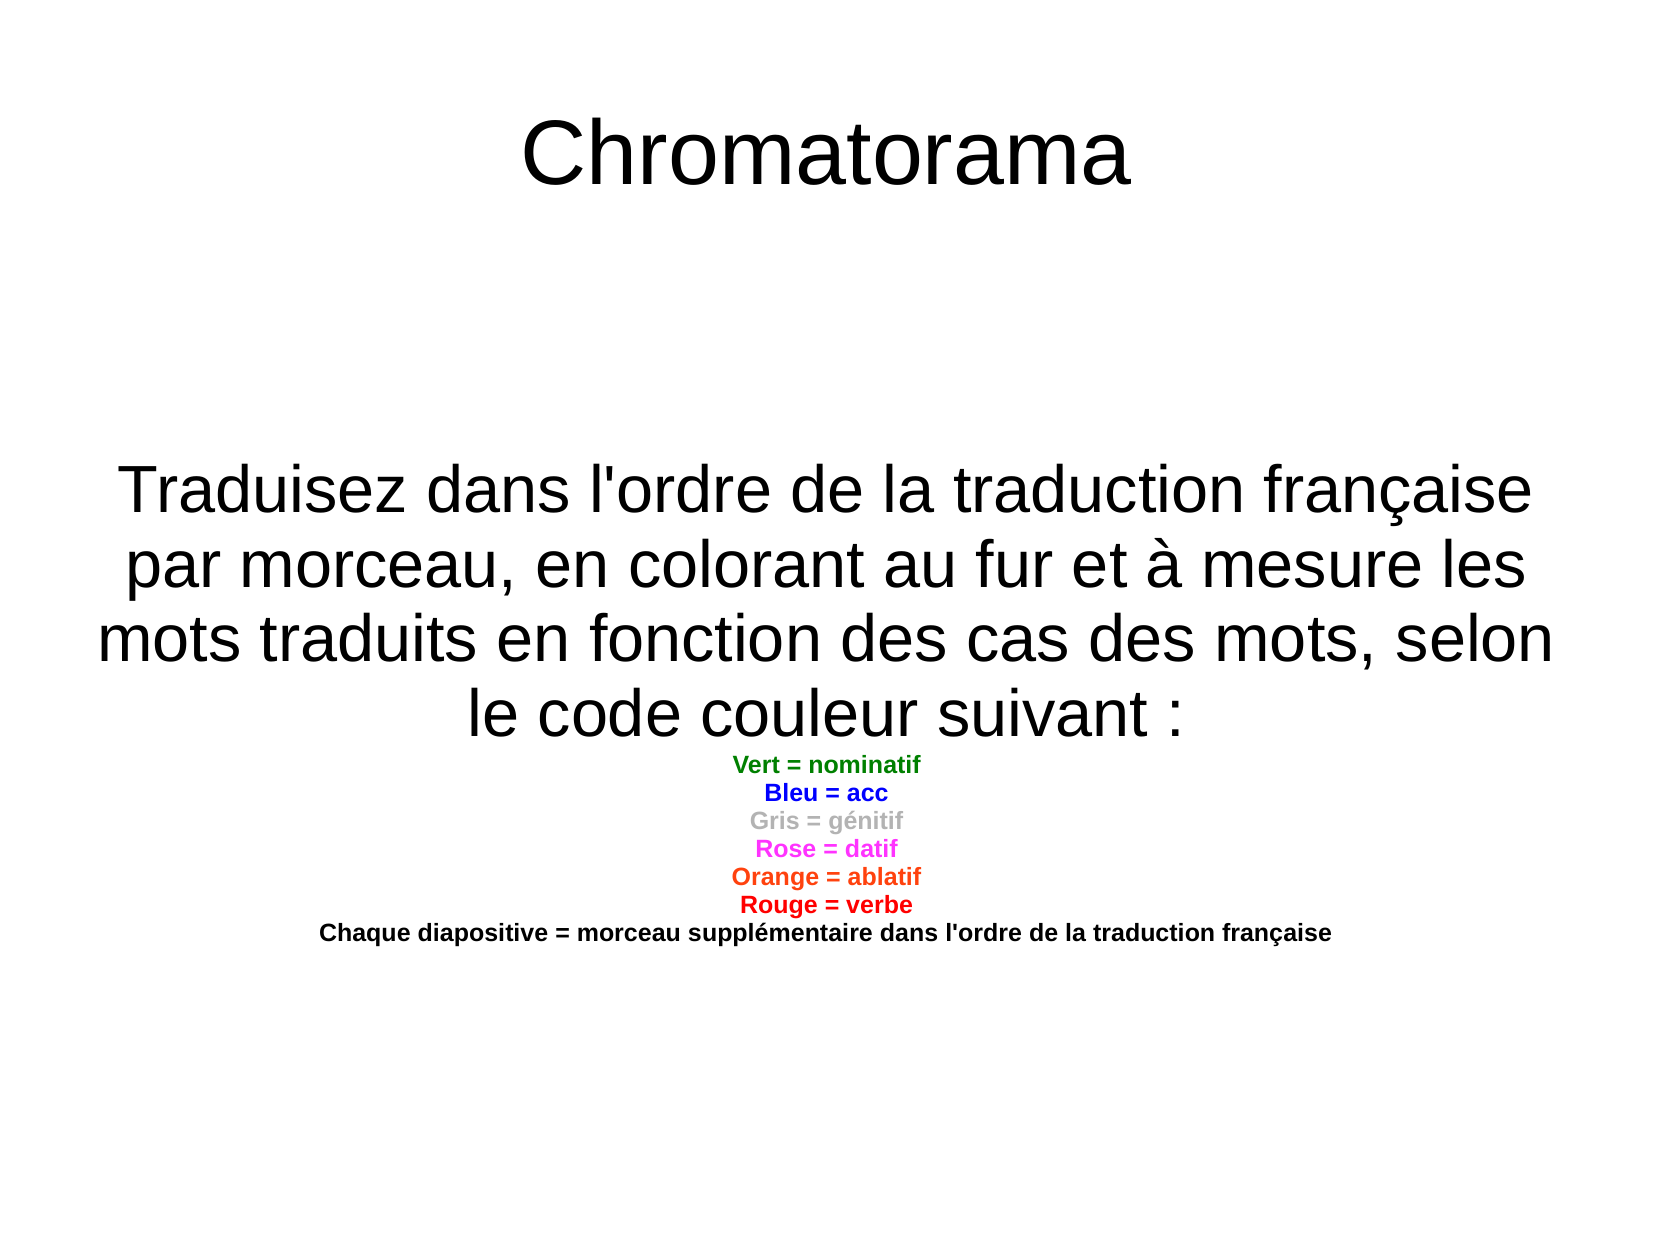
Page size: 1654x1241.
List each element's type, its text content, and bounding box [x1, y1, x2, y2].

title Chromatorama [82, 49, 1571, 257]
subtitle Traduisez dans l'ordre de la traduction française par morceau, en colorant au fur et à mesure les mots traduits en fonction des cas des mots, selon le code couleur suivant : Vert = nominatif Bleu = acc Gris = génitif Rose = datif Orange = ablatif Rouge = verbe Chaque diapositive = morceau supplémentaire dans l'ordre de la traduction française [82, 290, 1571, 1109]
